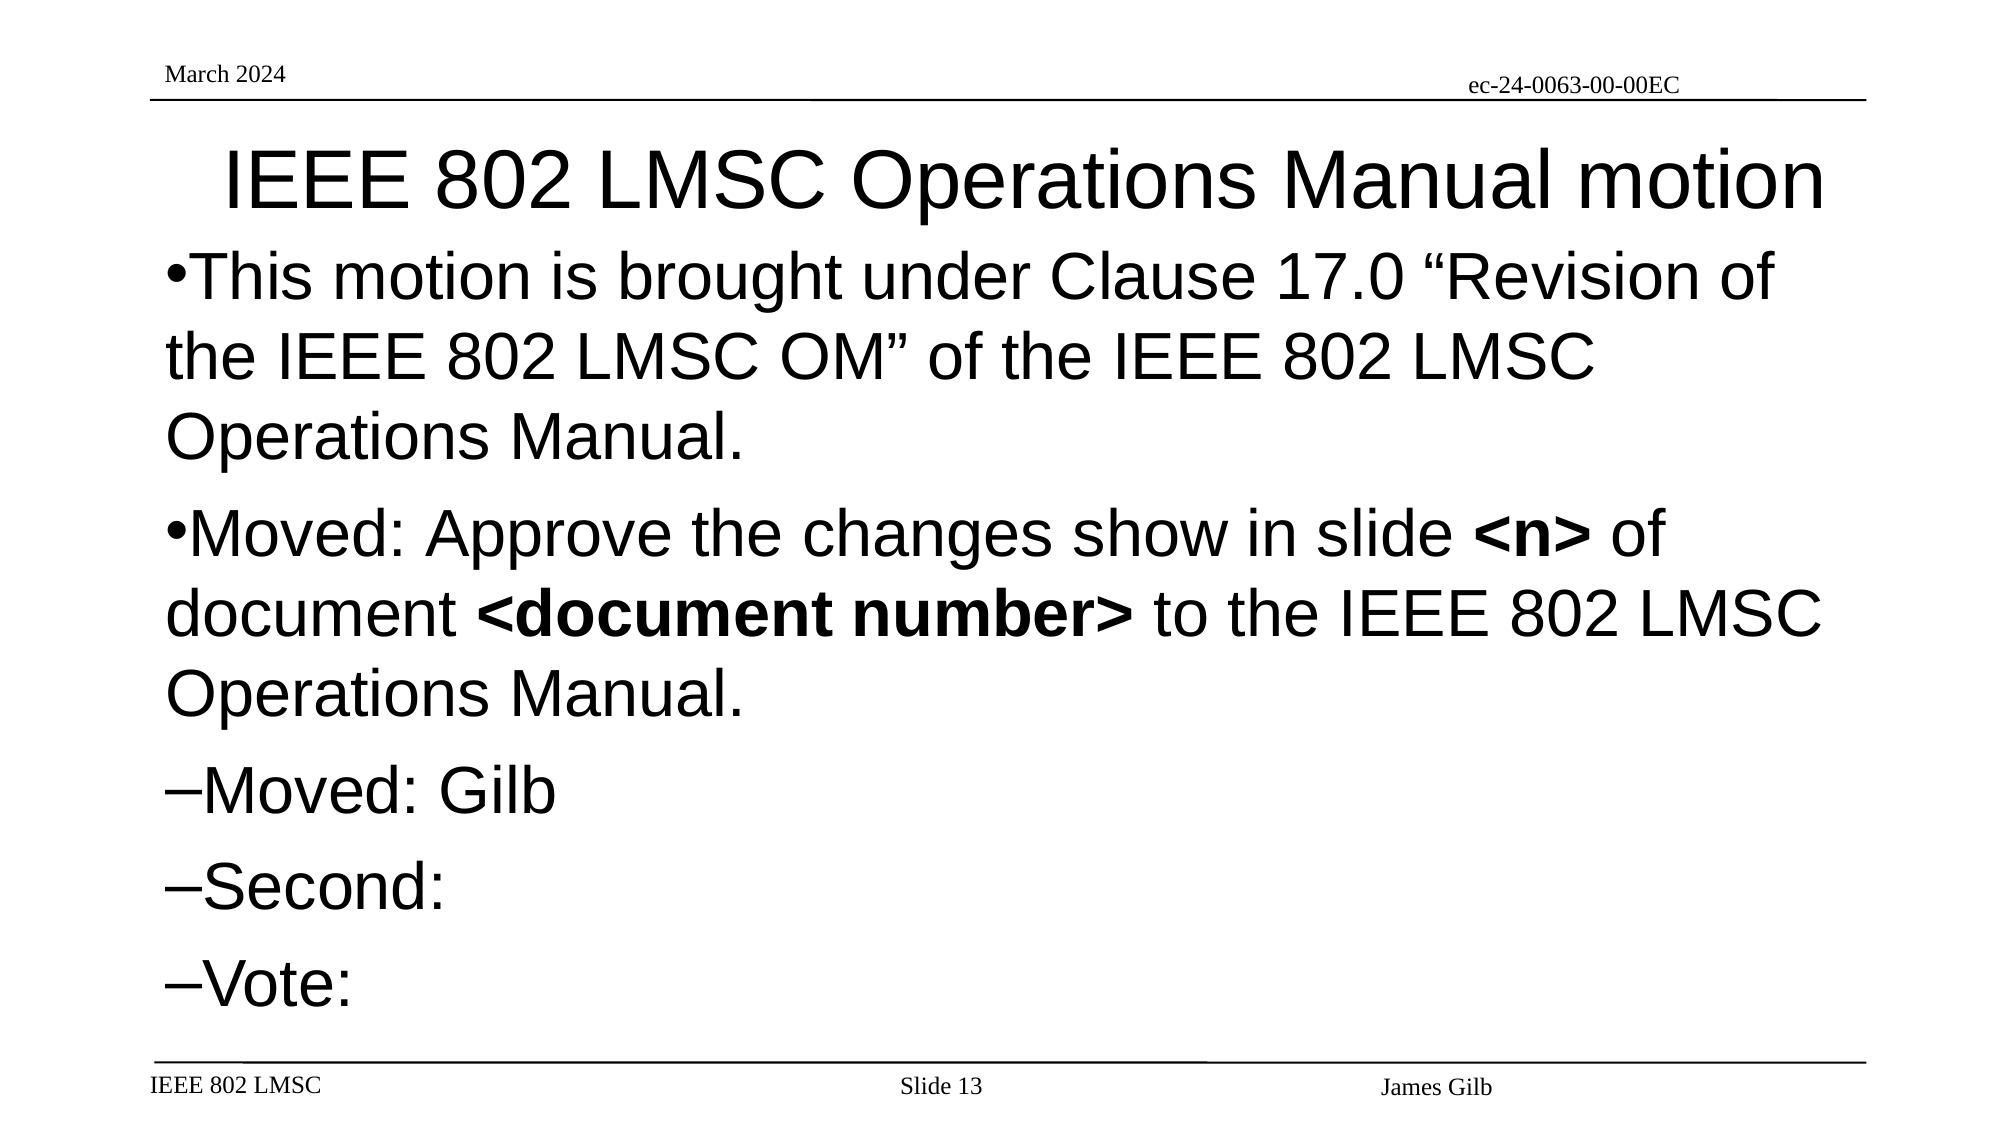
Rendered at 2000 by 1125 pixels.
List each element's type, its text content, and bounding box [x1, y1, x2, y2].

list This motion is brought under Clause 17.0 “Revision of the IEEE 802 LMSC OM” of the IEEE 802 LMSC Operations Manual. Moved: Approve the changes show in slide <n> of document <document number> to the IEEE 802 LMSC Operations Manual. Moved: Gilb Second: Vote: [150, 224, 1900, 1036]
title IEEE 802 LMSC Operations Manual motion [149, 112, 1900, 238]
text_box Slide [799, 1069, 1083, 1108]
